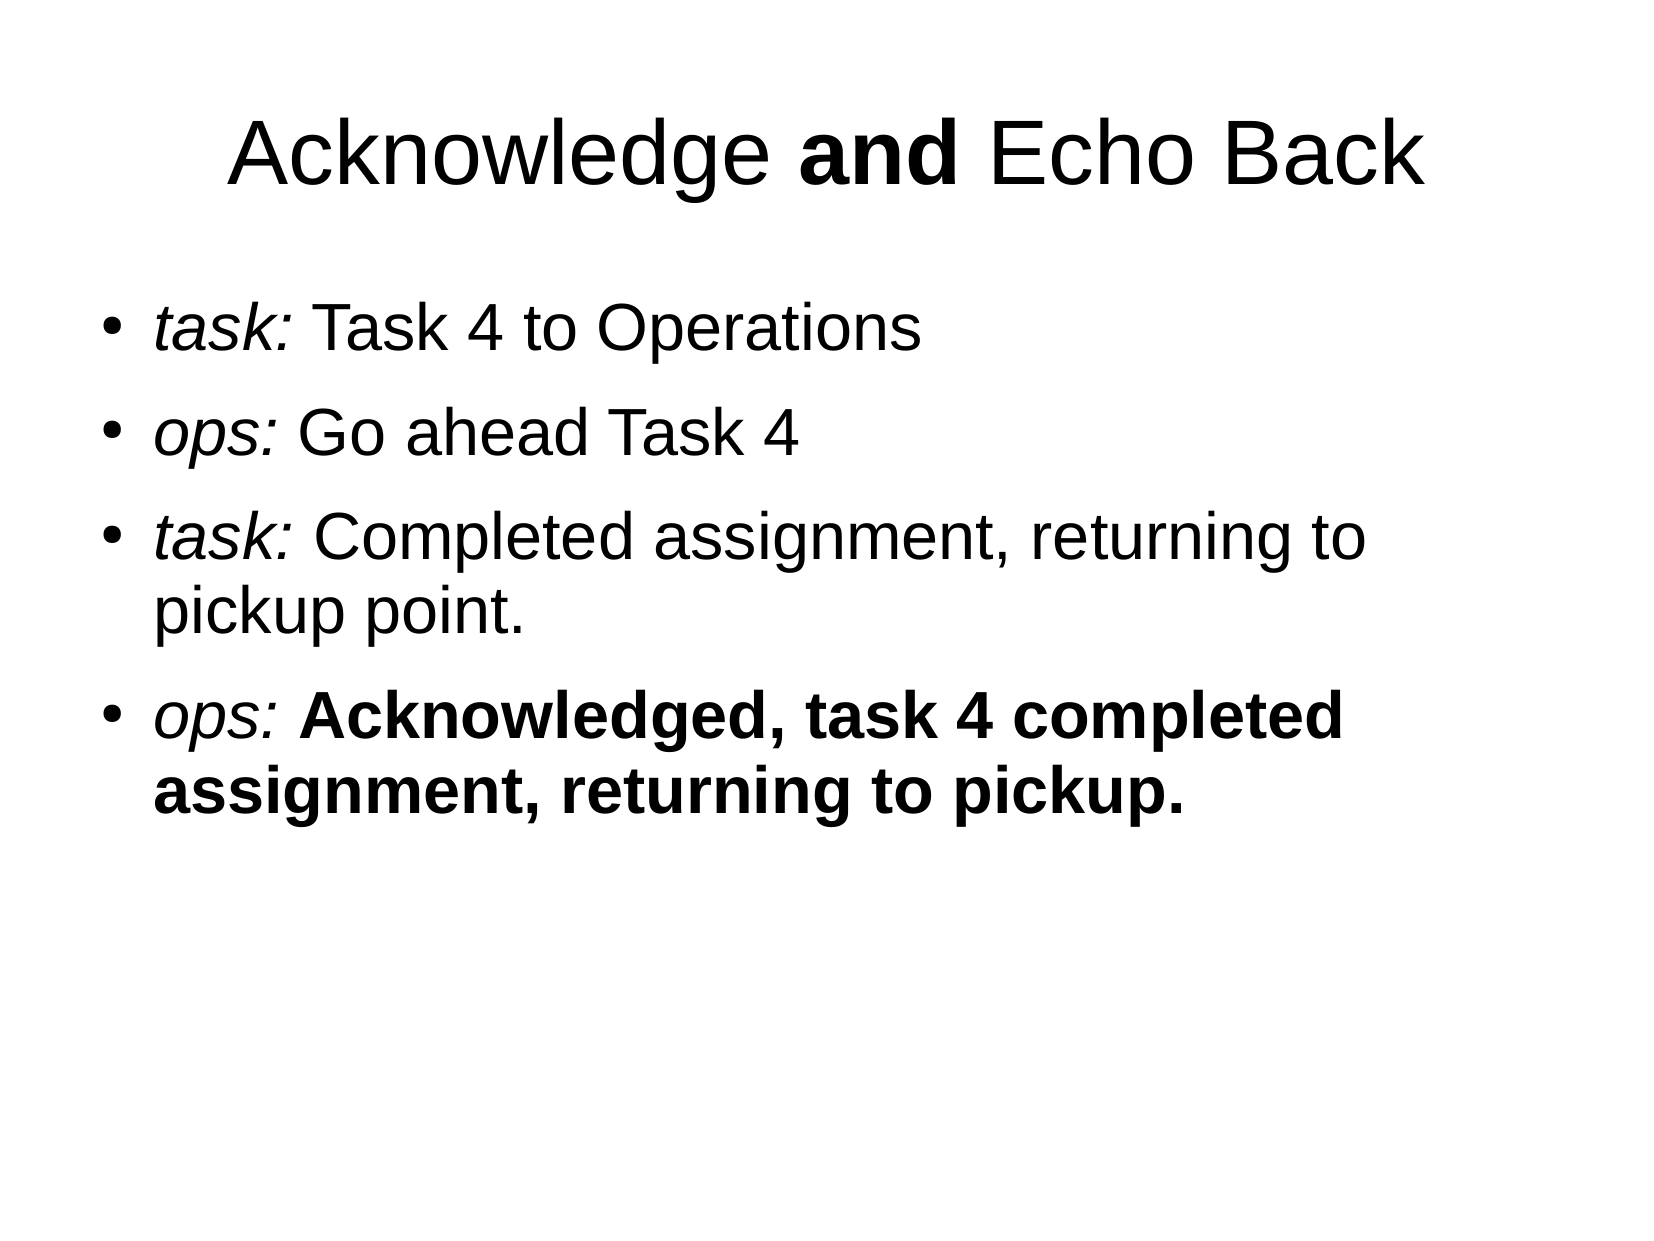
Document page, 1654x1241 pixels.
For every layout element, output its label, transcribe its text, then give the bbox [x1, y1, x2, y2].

list task: Task 4 to Operations ops: Go ahead Task 4 task: Completed assignment, returning to pickup point. ops: Acknowledged, task 4 completed assignment, returning to pickup. [82, 290, 1571, 1010]
title Acknowledge and Echo Back [82, 49, 1571, 257]
